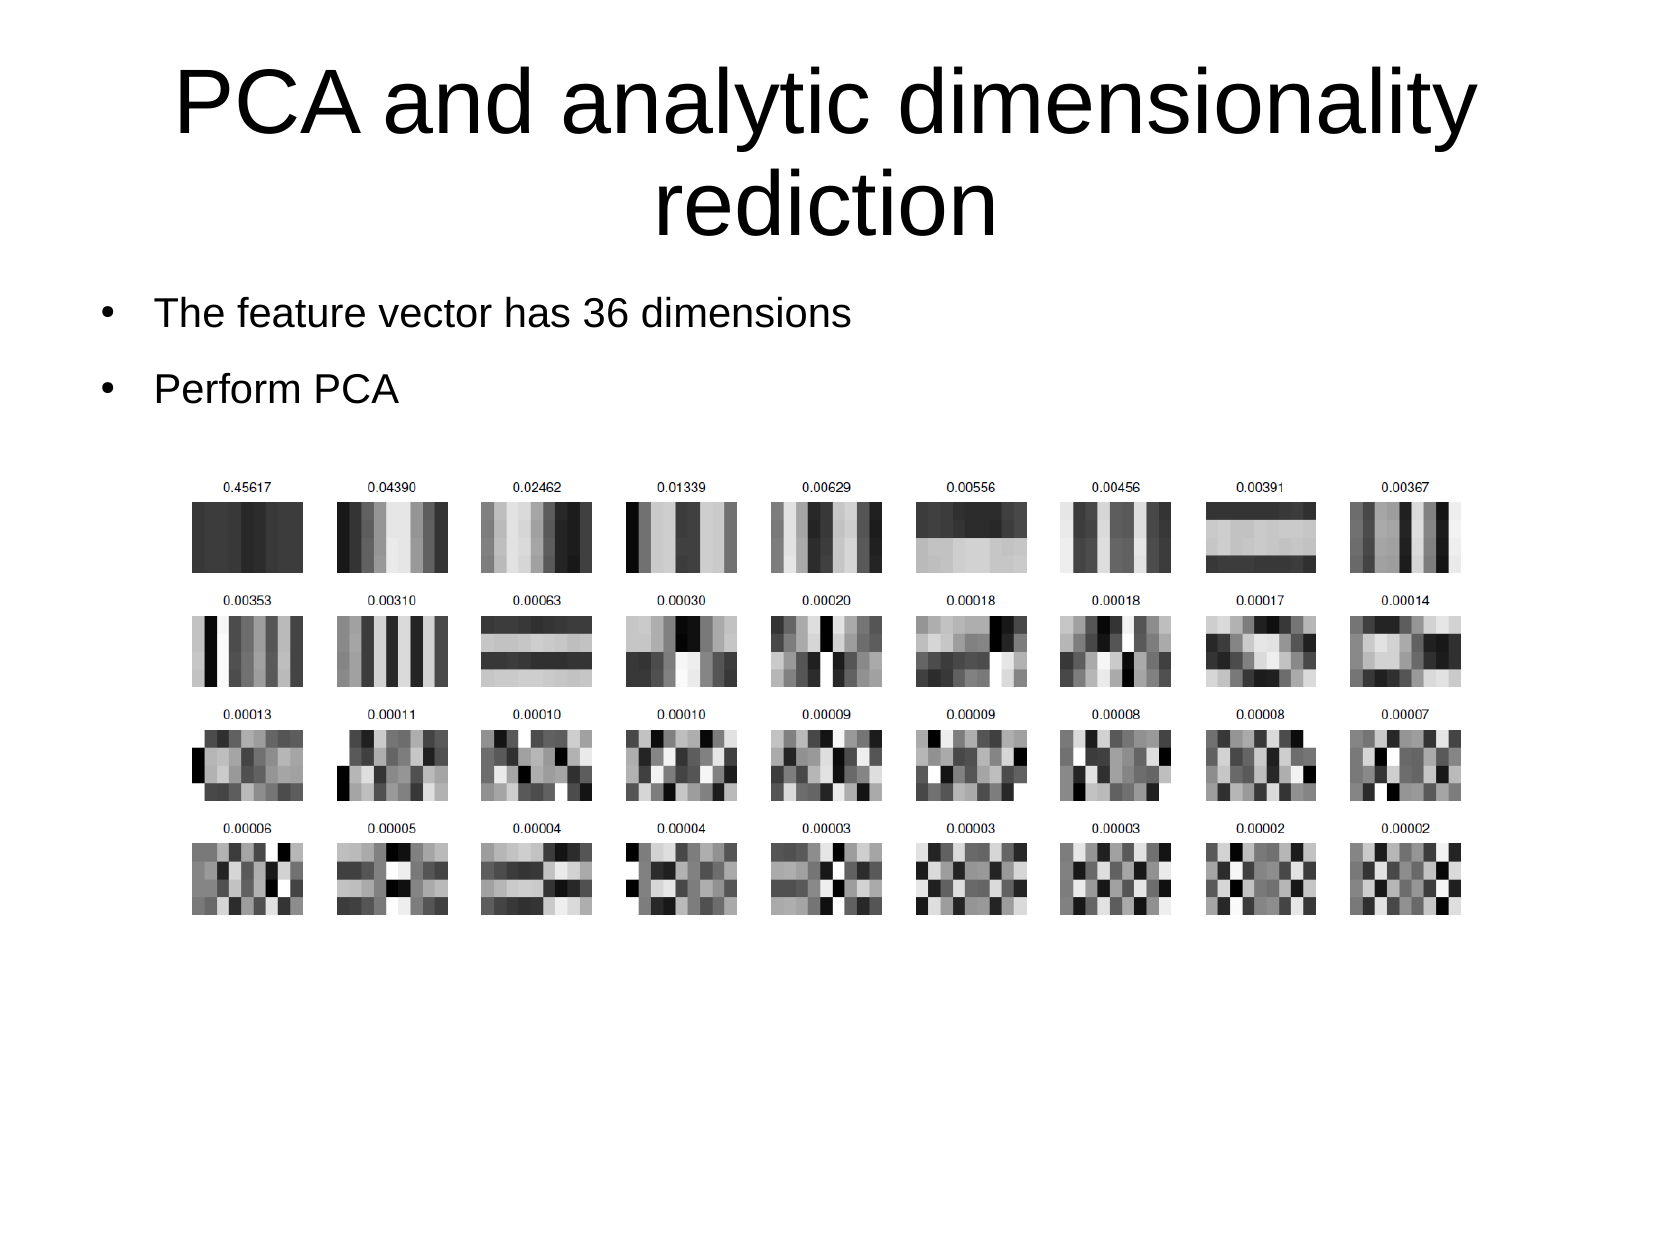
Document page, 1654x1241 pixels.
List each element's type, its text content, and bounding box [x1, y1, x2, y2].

title PCA and analytic dimensionality rediction [82, 49, 1571, 257]
picture [182, 472, 1477, 928]
list The feature vector has 36 dimensions Perform PCA [82, 290, 1571, 1109]
